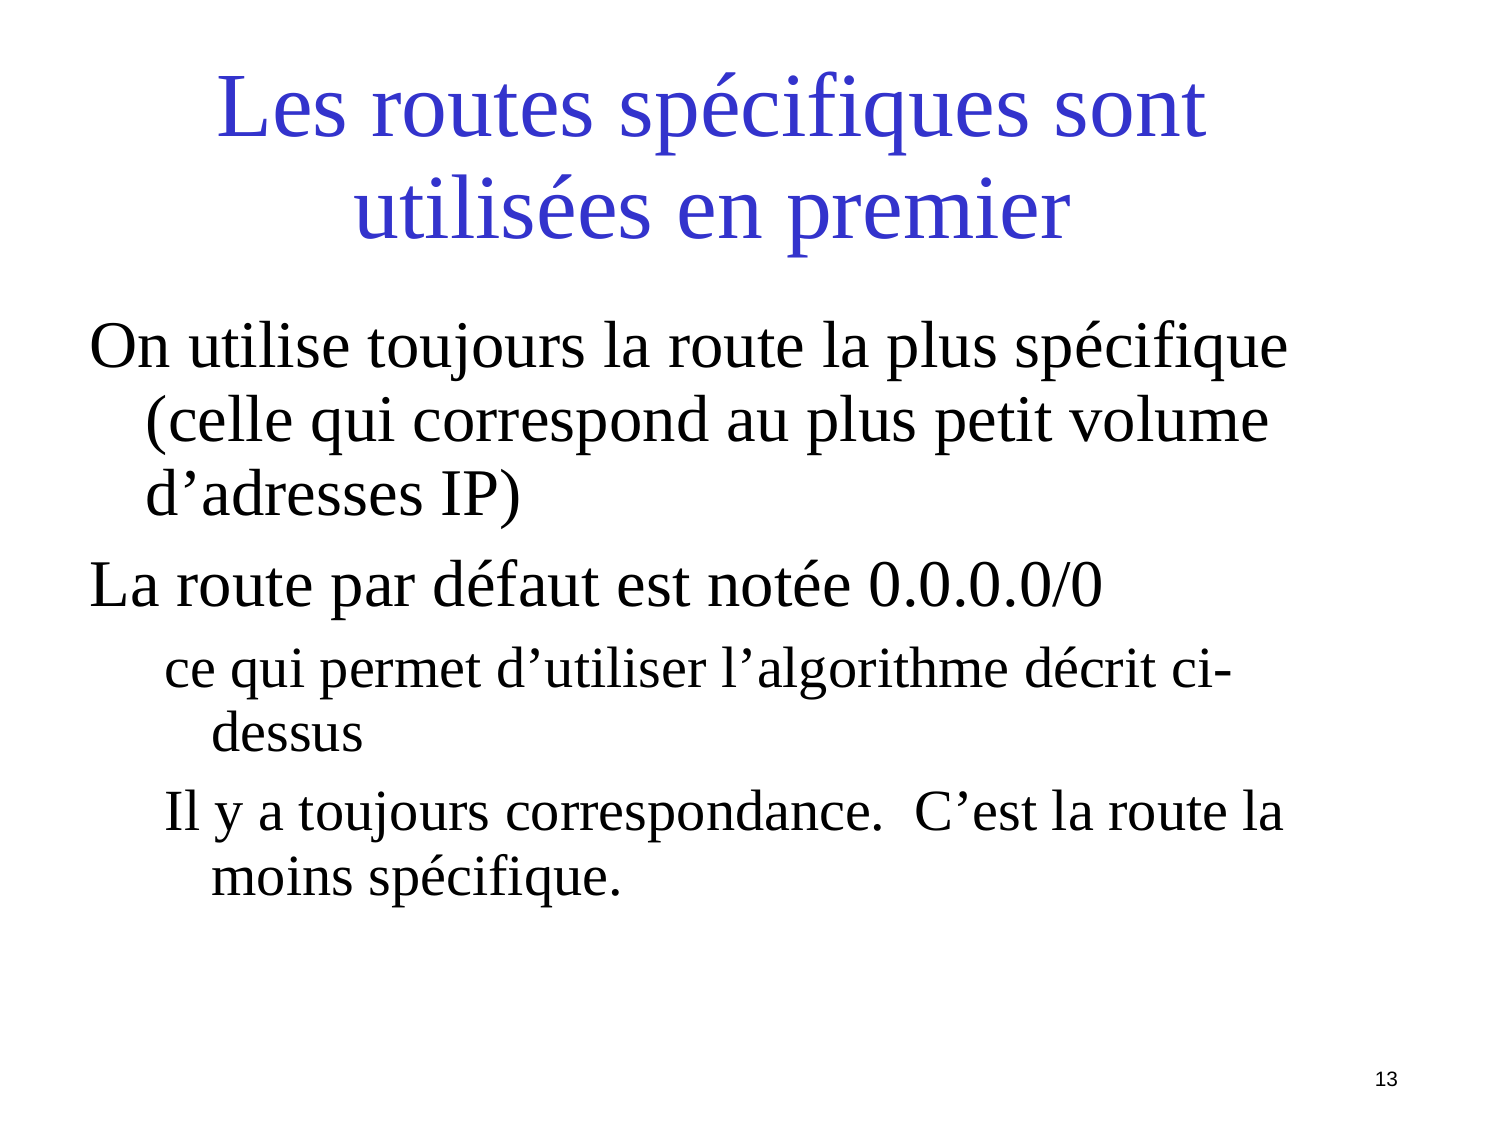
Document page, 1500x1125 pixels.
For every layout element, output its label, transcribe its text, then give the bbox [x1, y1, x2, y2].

list On utilise toujours la route la plus spécifique (celle qui correspond au plus petit volume d’adresses IP) La route par défaut est notée 0.0.0.0/0 ce qui permet d’utiliser l’algorithme décrit ci-dessus Il y a toujours correspondance. C’est la route la moins spécifique. [75, 299, 1351, 976]
title Les routes spécifiques sont utilisées en premier [75, 38, 1351, 275]
